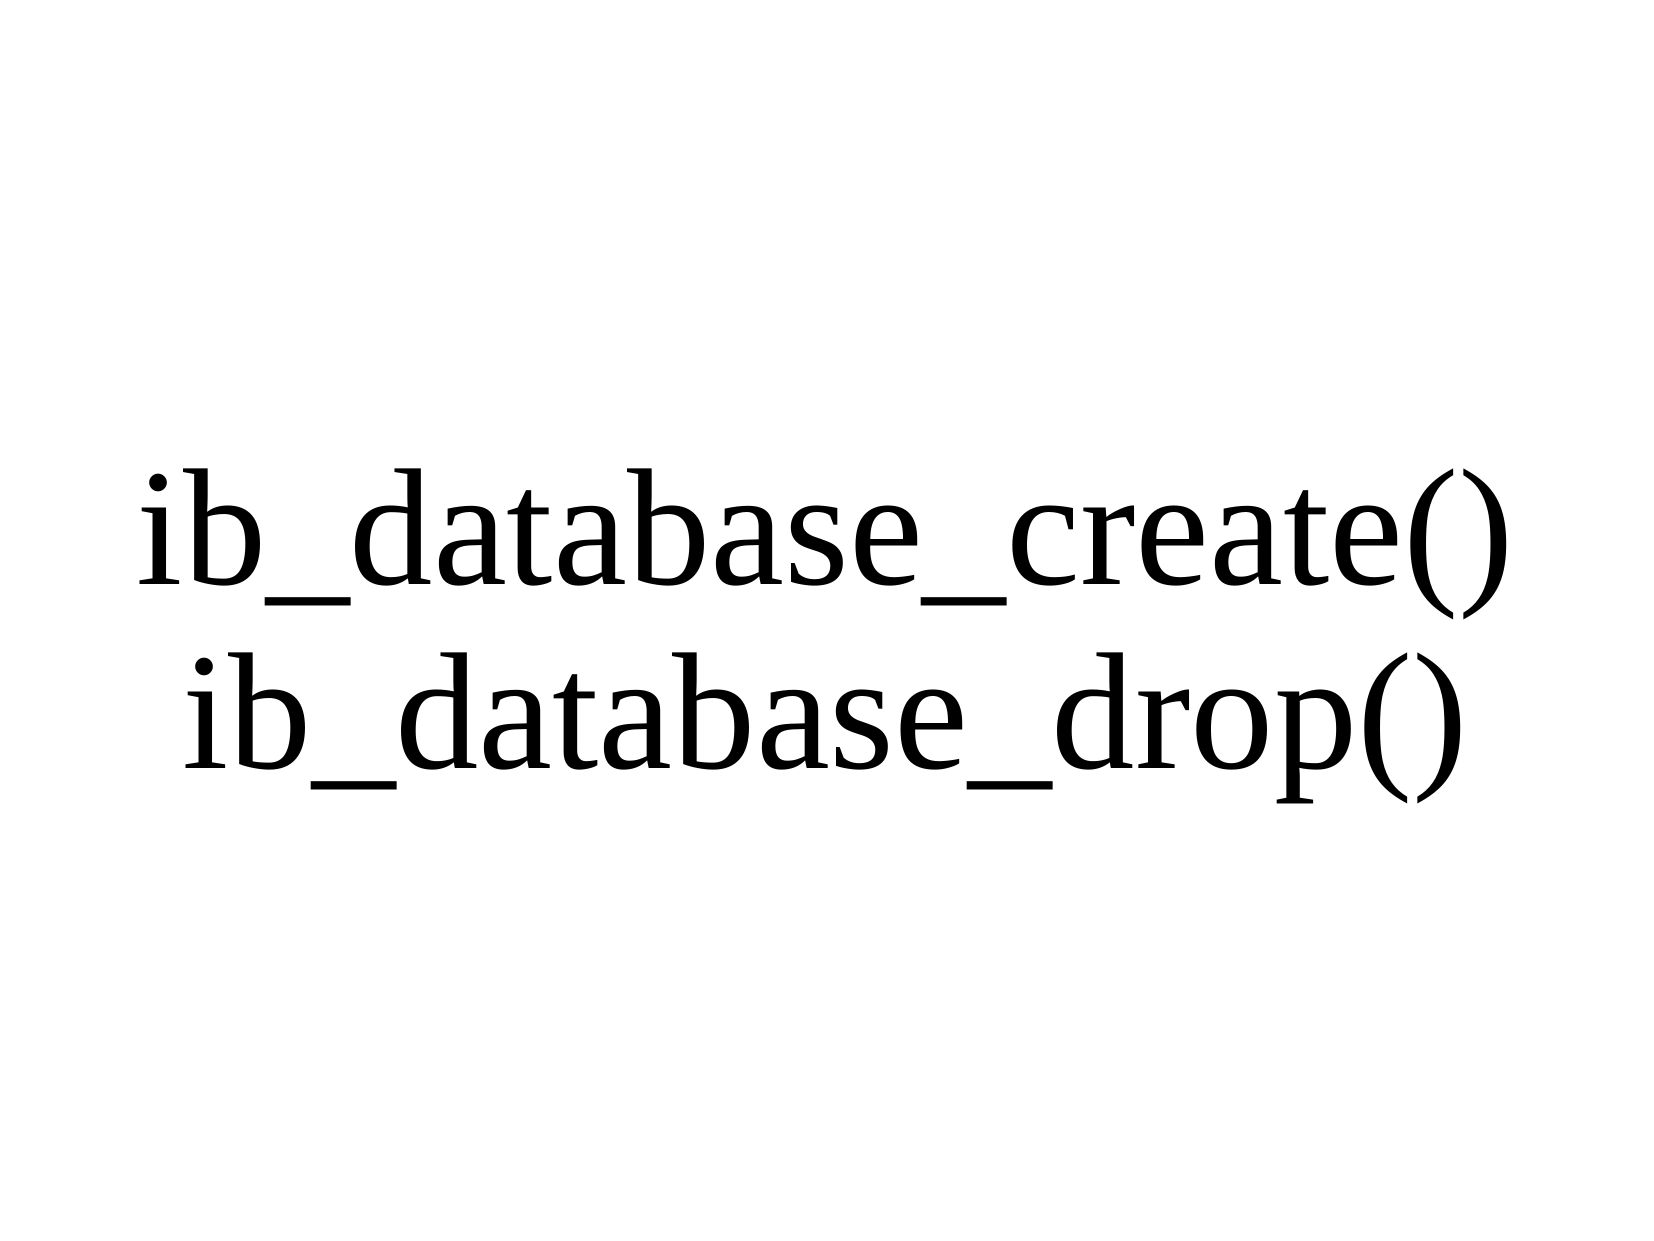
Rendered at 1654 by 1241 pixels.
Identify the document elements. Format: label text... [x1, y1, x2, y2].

title ib_database_create() ib_database_drop() [0, 435, 1654, 805]
